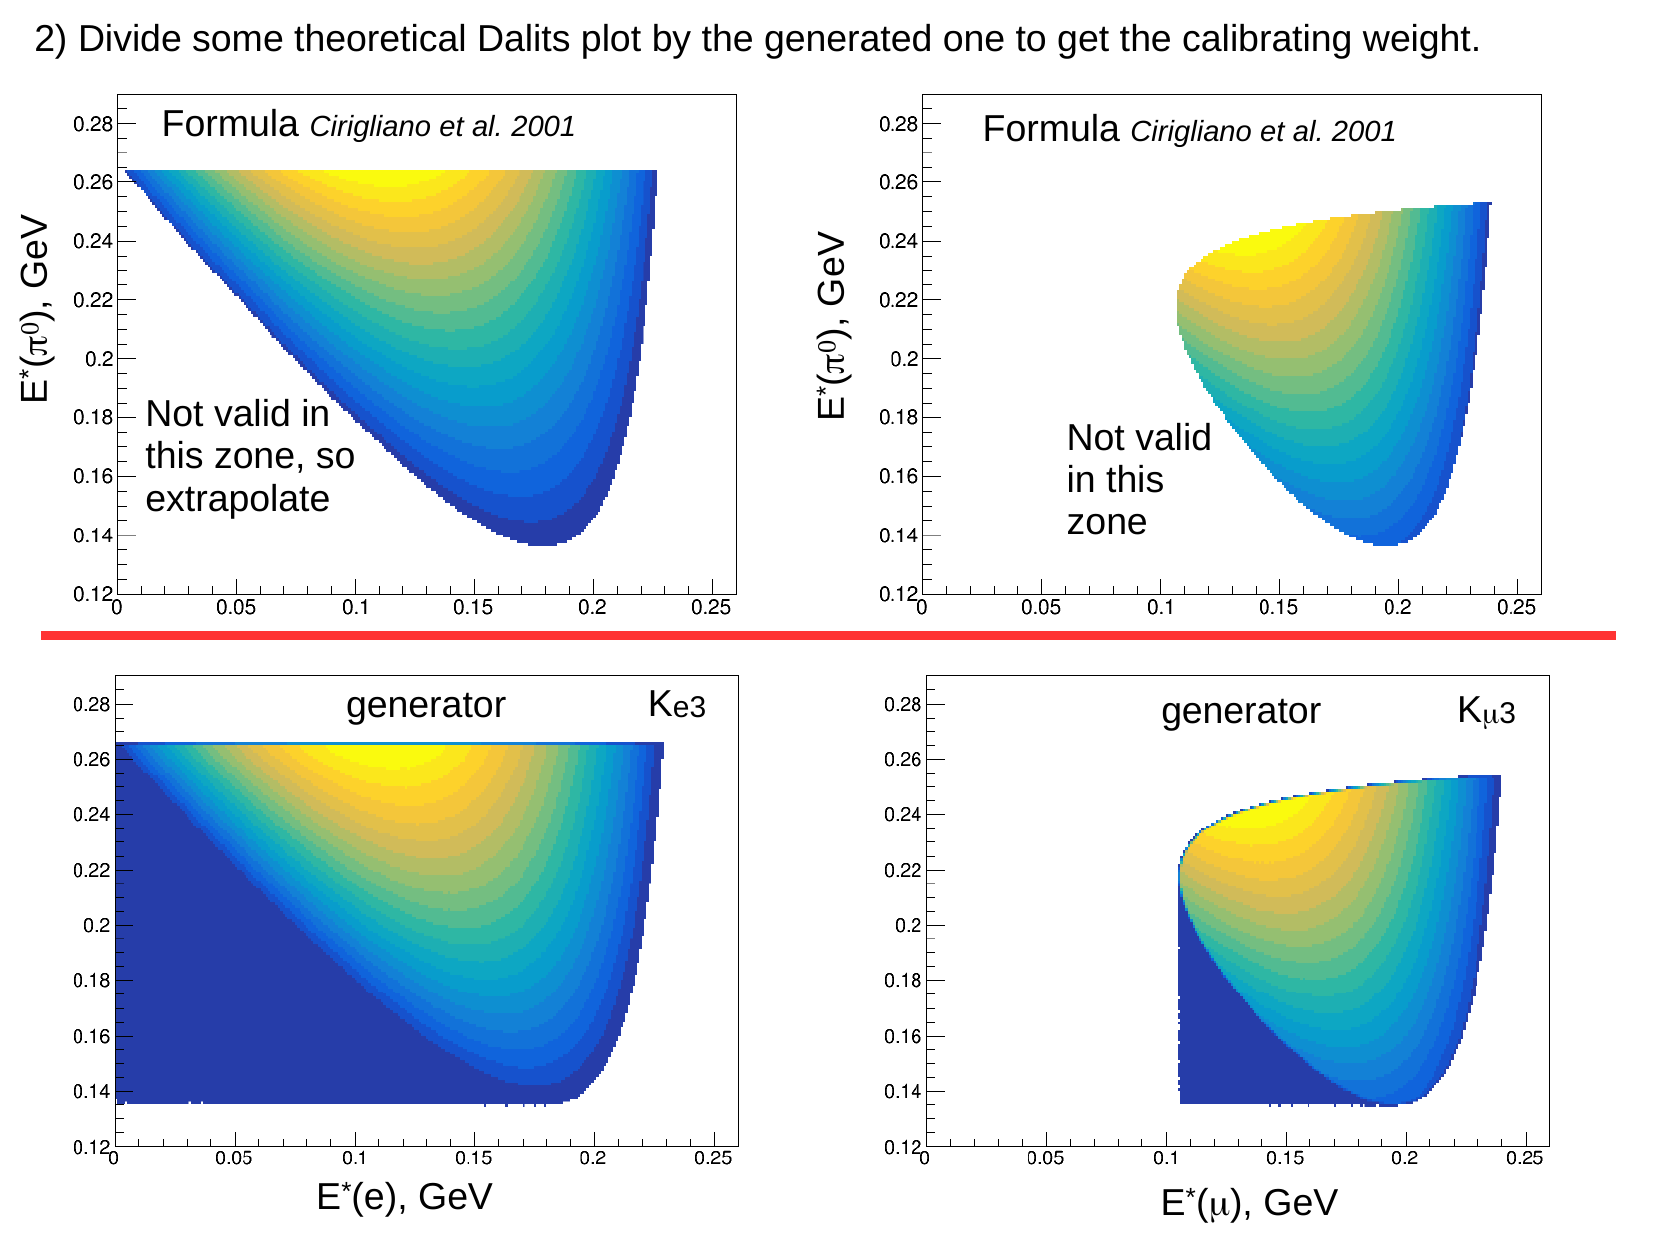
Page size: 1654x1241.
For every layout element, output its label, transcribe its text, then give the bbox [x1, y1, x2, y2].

text_box Ke3 [631, 673, 738, 740]
text_box E*(p0), GeV [3, 169, 69, 421]
text_box E*(m), GeV [1144, 1172, 1396, 1238]
text_box generator [1144, 680, 1355, 741]
text_box 2) Divide some theoretical Dalits plot by the generated one to get the calibrating weight. [18, 9, 1501, 85]
text_box generator [330, 675, 541, 735]
picture [21, 25, 1644, 1211]
text_box Km3 [1440, 679, 1548, 749]
text_box E*(p0), GeV [801, 187, 866, 439]
text_box Not valid in this zone, so extrapolate [129, 384, 376, 543]
text_box Formula Cirigliano et al. 2001 [966, 99, 1490, 159]
text_box E*(e), GeV [300, 1166, 511, 1239]
text_box Not valid in this zone [1050, 407, 1246, 552]
text_box Formula Cirigliano et al. 2001 [145, 93, 680, 153]
